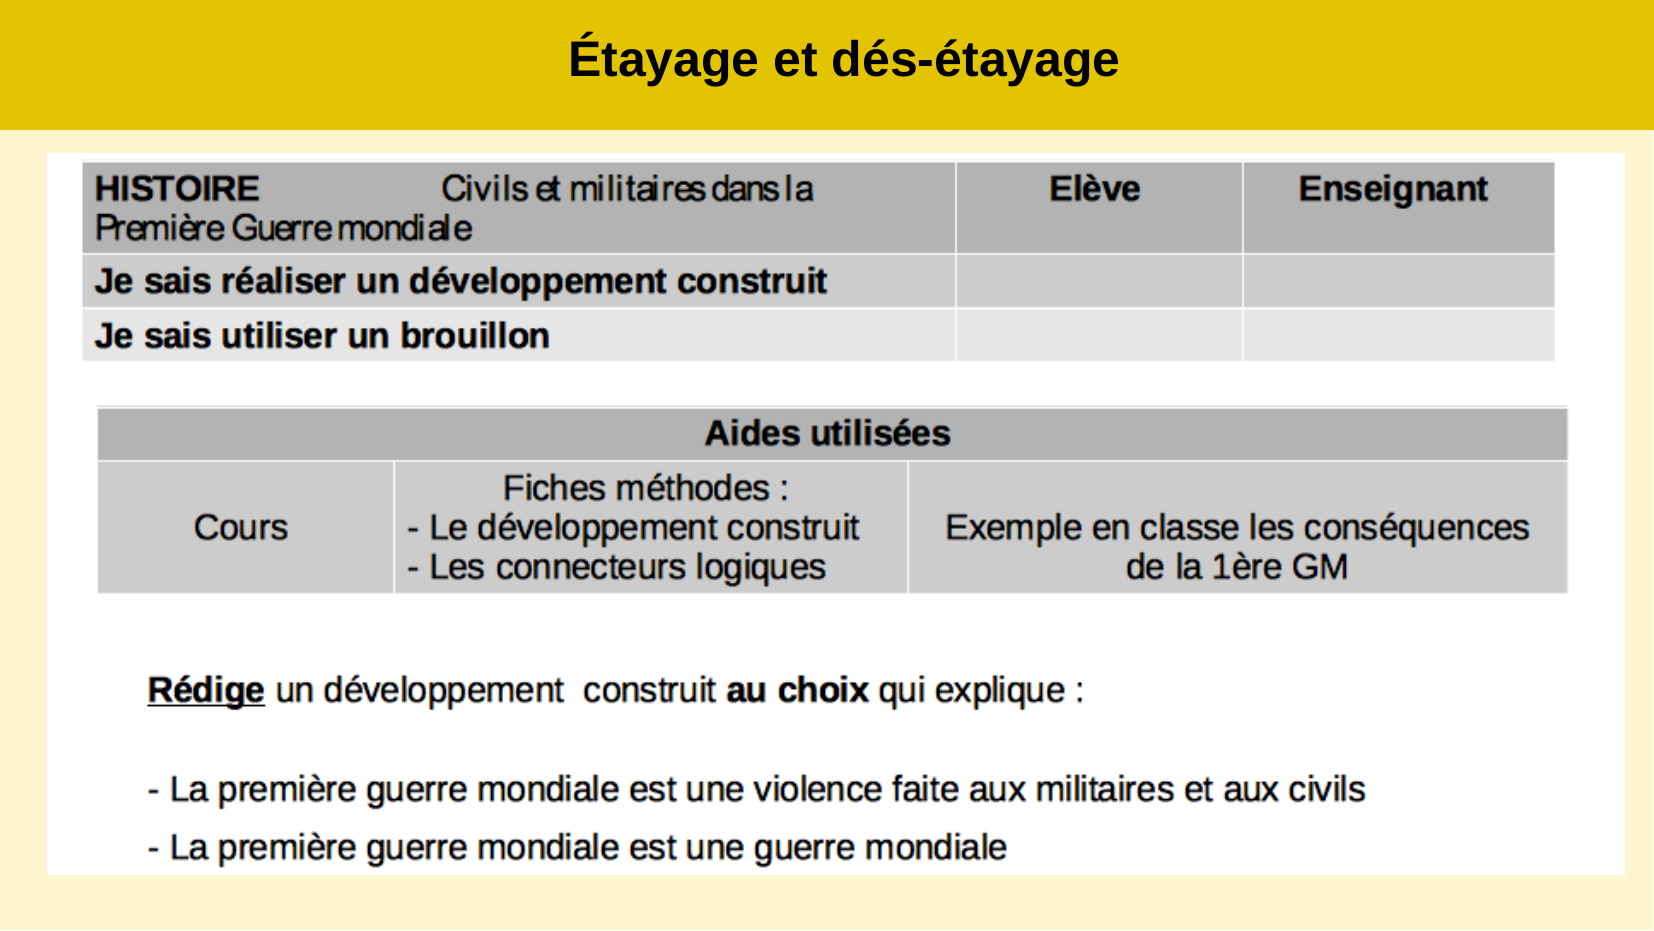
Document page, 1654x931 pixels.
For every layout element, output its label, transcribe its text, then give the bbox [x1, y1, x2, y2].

text_box Étayage et dés-étayage [153, 23, 1536, 142]
picture [47, 153, 1625, 875]
text_box [0, 0, 1654, 130]
